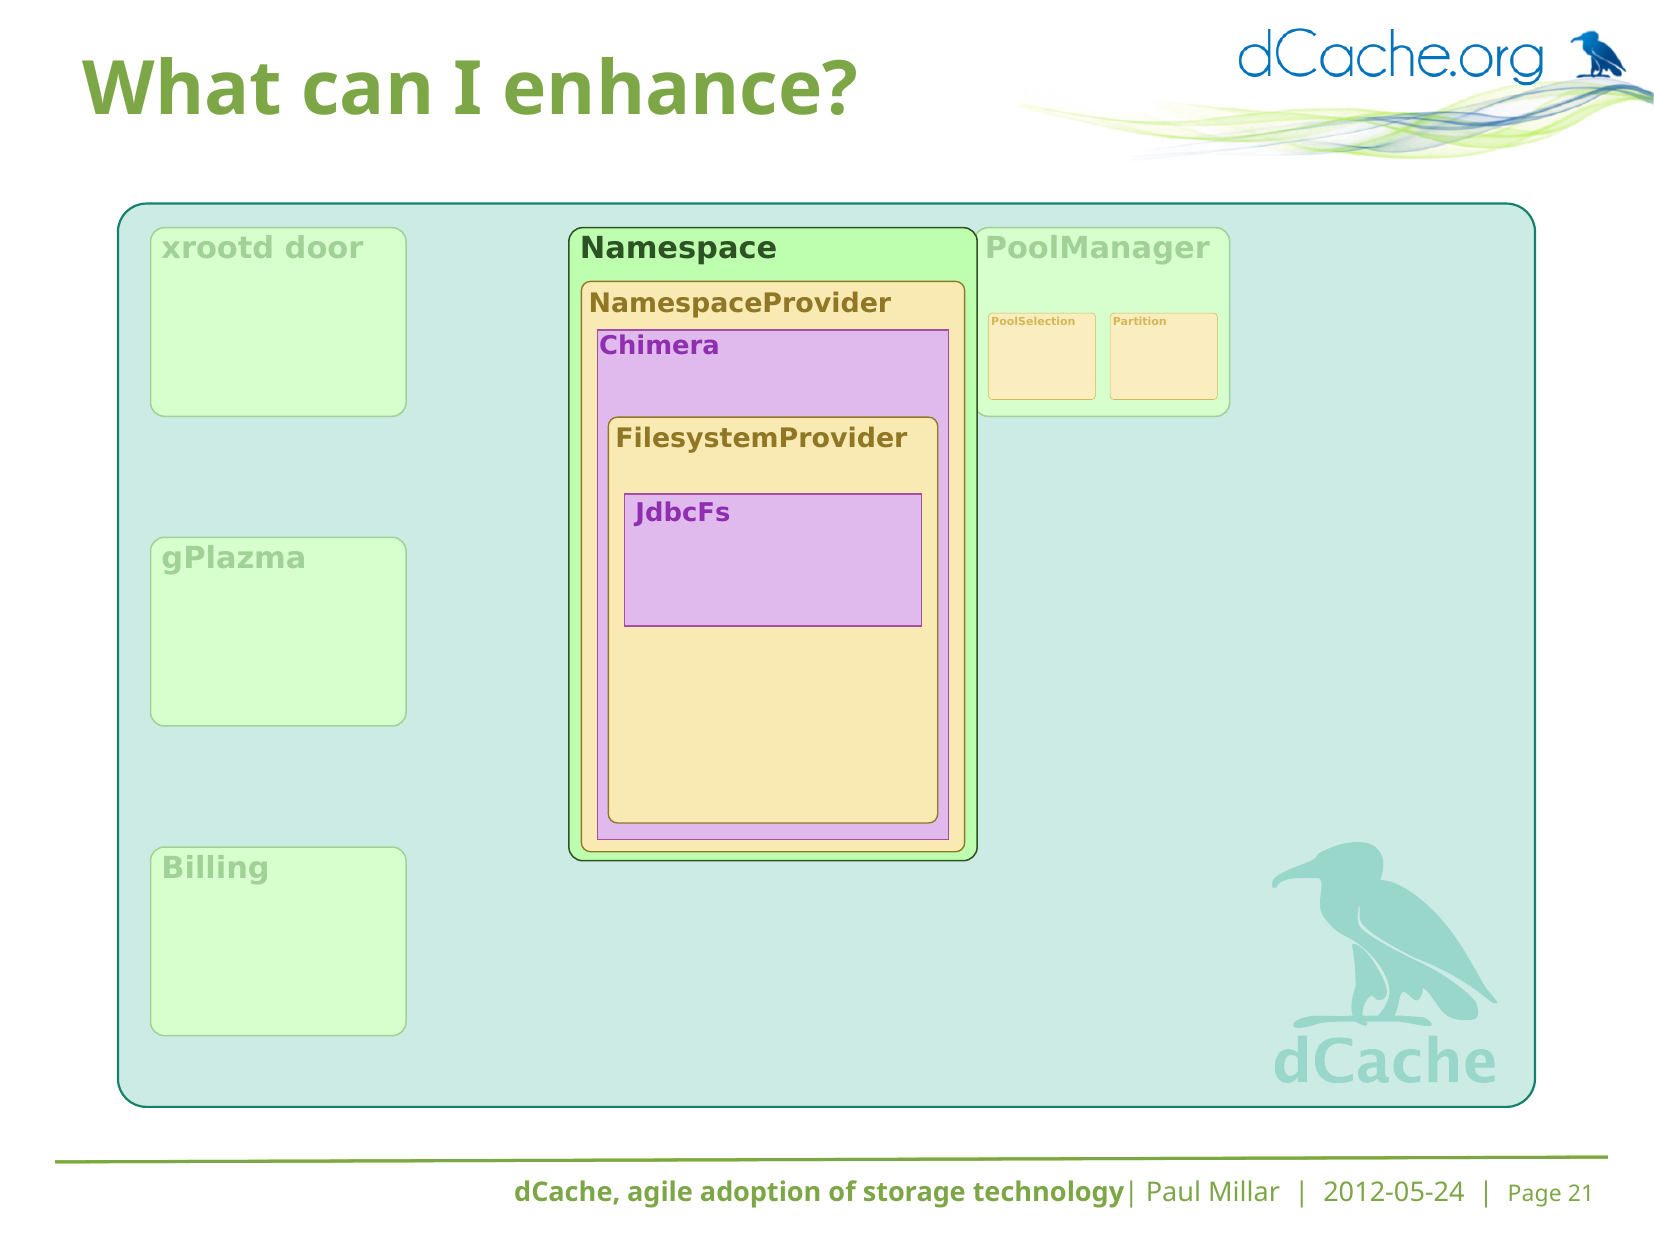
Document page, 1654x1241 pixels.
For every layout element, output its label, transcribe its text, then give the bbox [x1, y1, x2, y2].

picture [956, 16, 1654, 169]
title What can I enhance? [82, 37, 1605, 134]
picture [115, 201, 1538, 1110]
